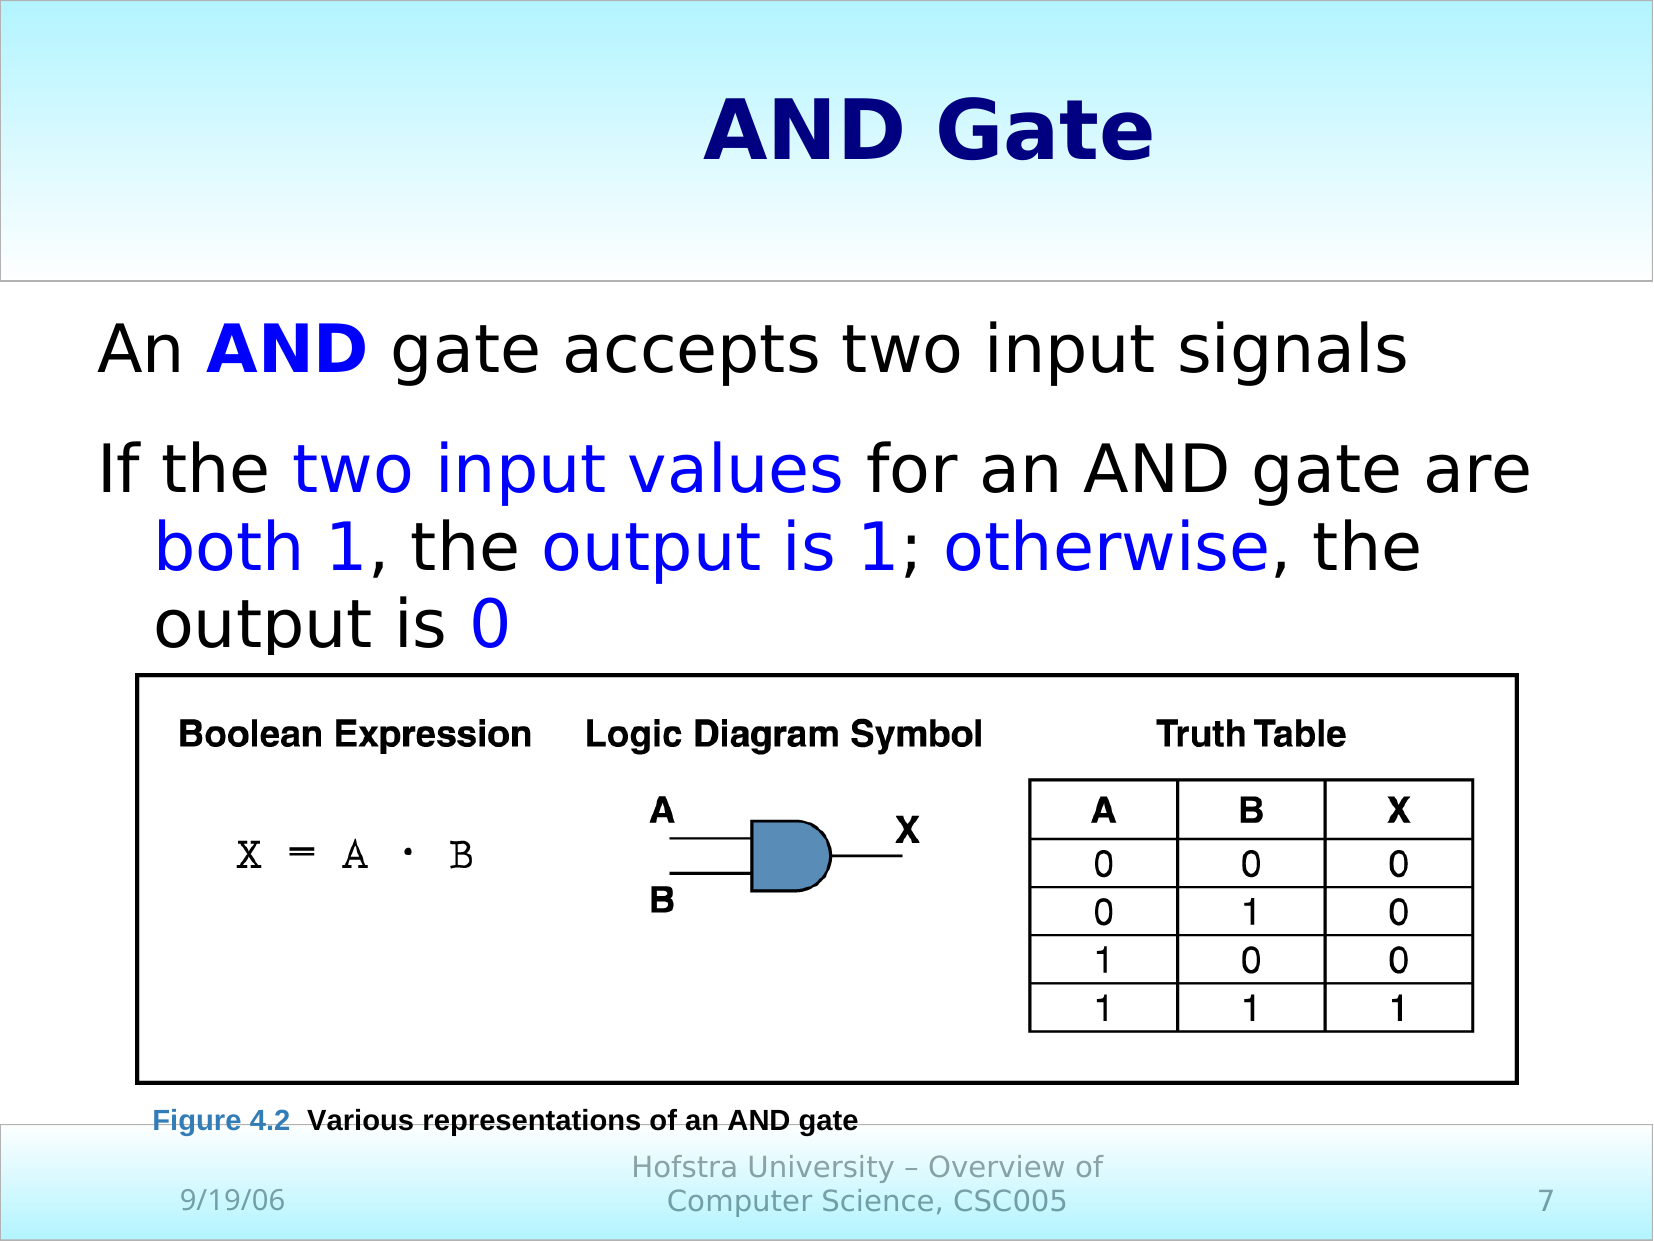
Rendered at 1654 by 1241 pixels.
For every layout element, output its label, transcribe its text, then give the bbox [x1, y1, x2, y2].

picture [117, 655, 1536, 1102]
list An AND gate accepts two input signals If the two input values for an AND gate are both 1, the output is 1; otherwise, the output is 0 [82, 303, 1571, 807]
title AND Gate [247, 27, 1612, 235]
text_box Figure 4.2 Various representations of an AND gate [137, 1096, 875, 1145]
